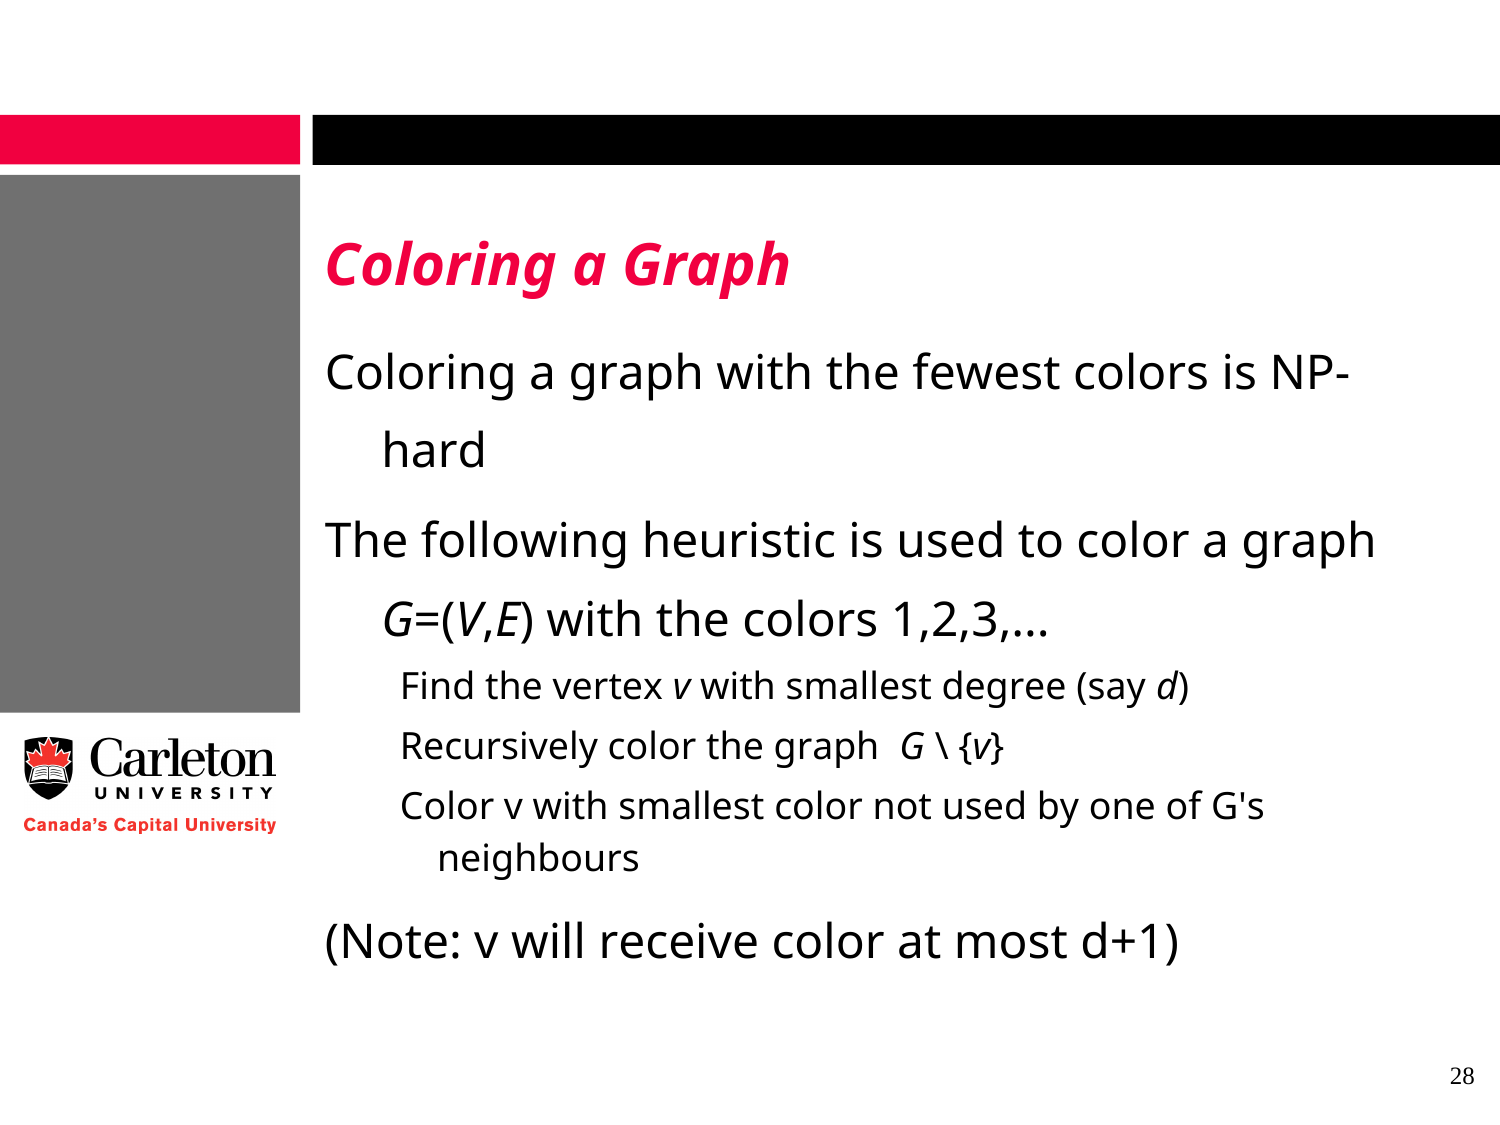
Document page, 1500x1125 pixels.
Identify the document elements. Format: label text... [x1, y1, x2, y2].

picture [24, 737, 276, 834]
list Coloring a graph with the fewest colors is NP-hard The following heuristic is used to color a graph G=(V,E) with the colors 1,2,3,... Find the vertex v with smallest degree (say d) Recursively color the graph G \ {v} Color v with smallest color not used by one of G's neighbours (Note: v will receive color at most d+1) [324, 324, 1450, 1036]
title Coloring a Graph [324, 194, 1450, 324]
